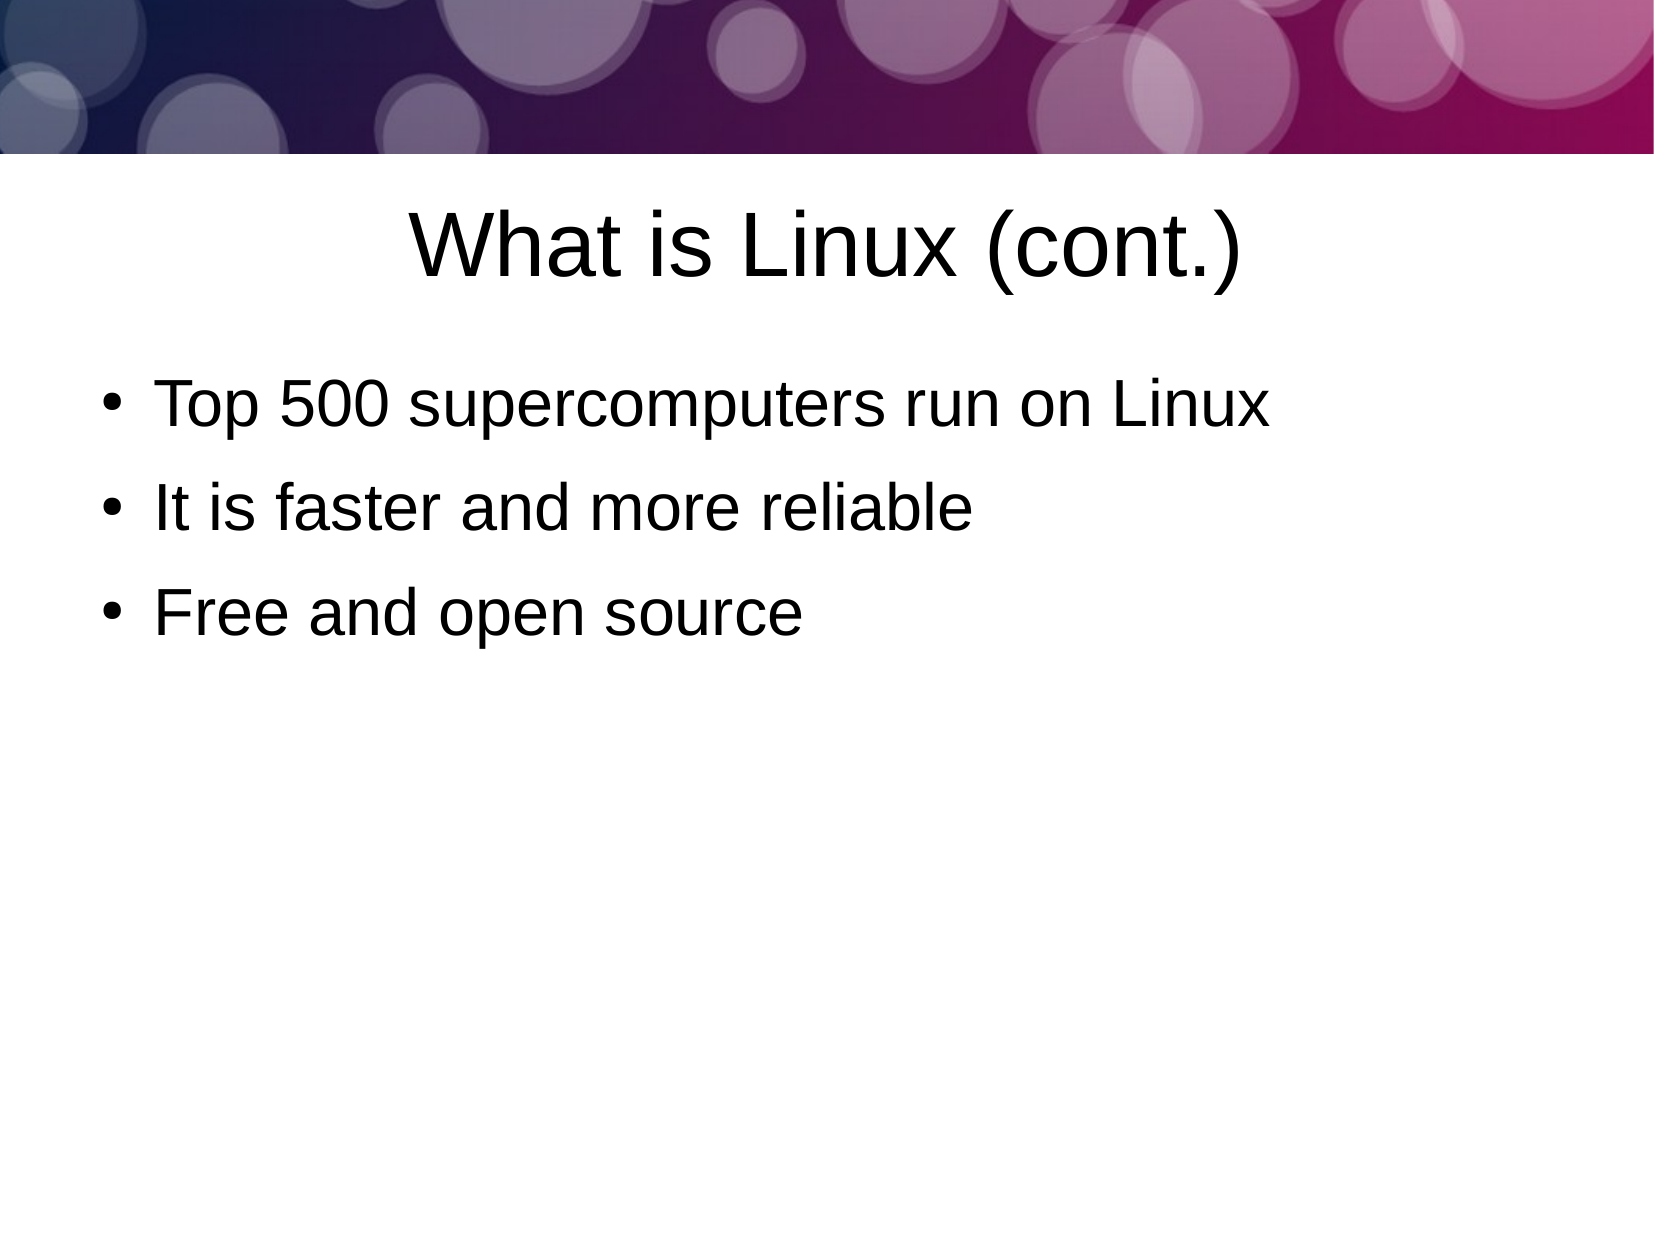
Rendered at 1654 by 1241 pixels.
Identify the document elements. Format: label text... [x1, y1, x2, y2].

picture [0, 0, 1654, 154]
list Top 500 supercomputers run on Linux It is faster and more reliable Free and open source [82, 366, 1571, 1087]
title What is Linux (cont.) [82, 159, 1571, 331]
